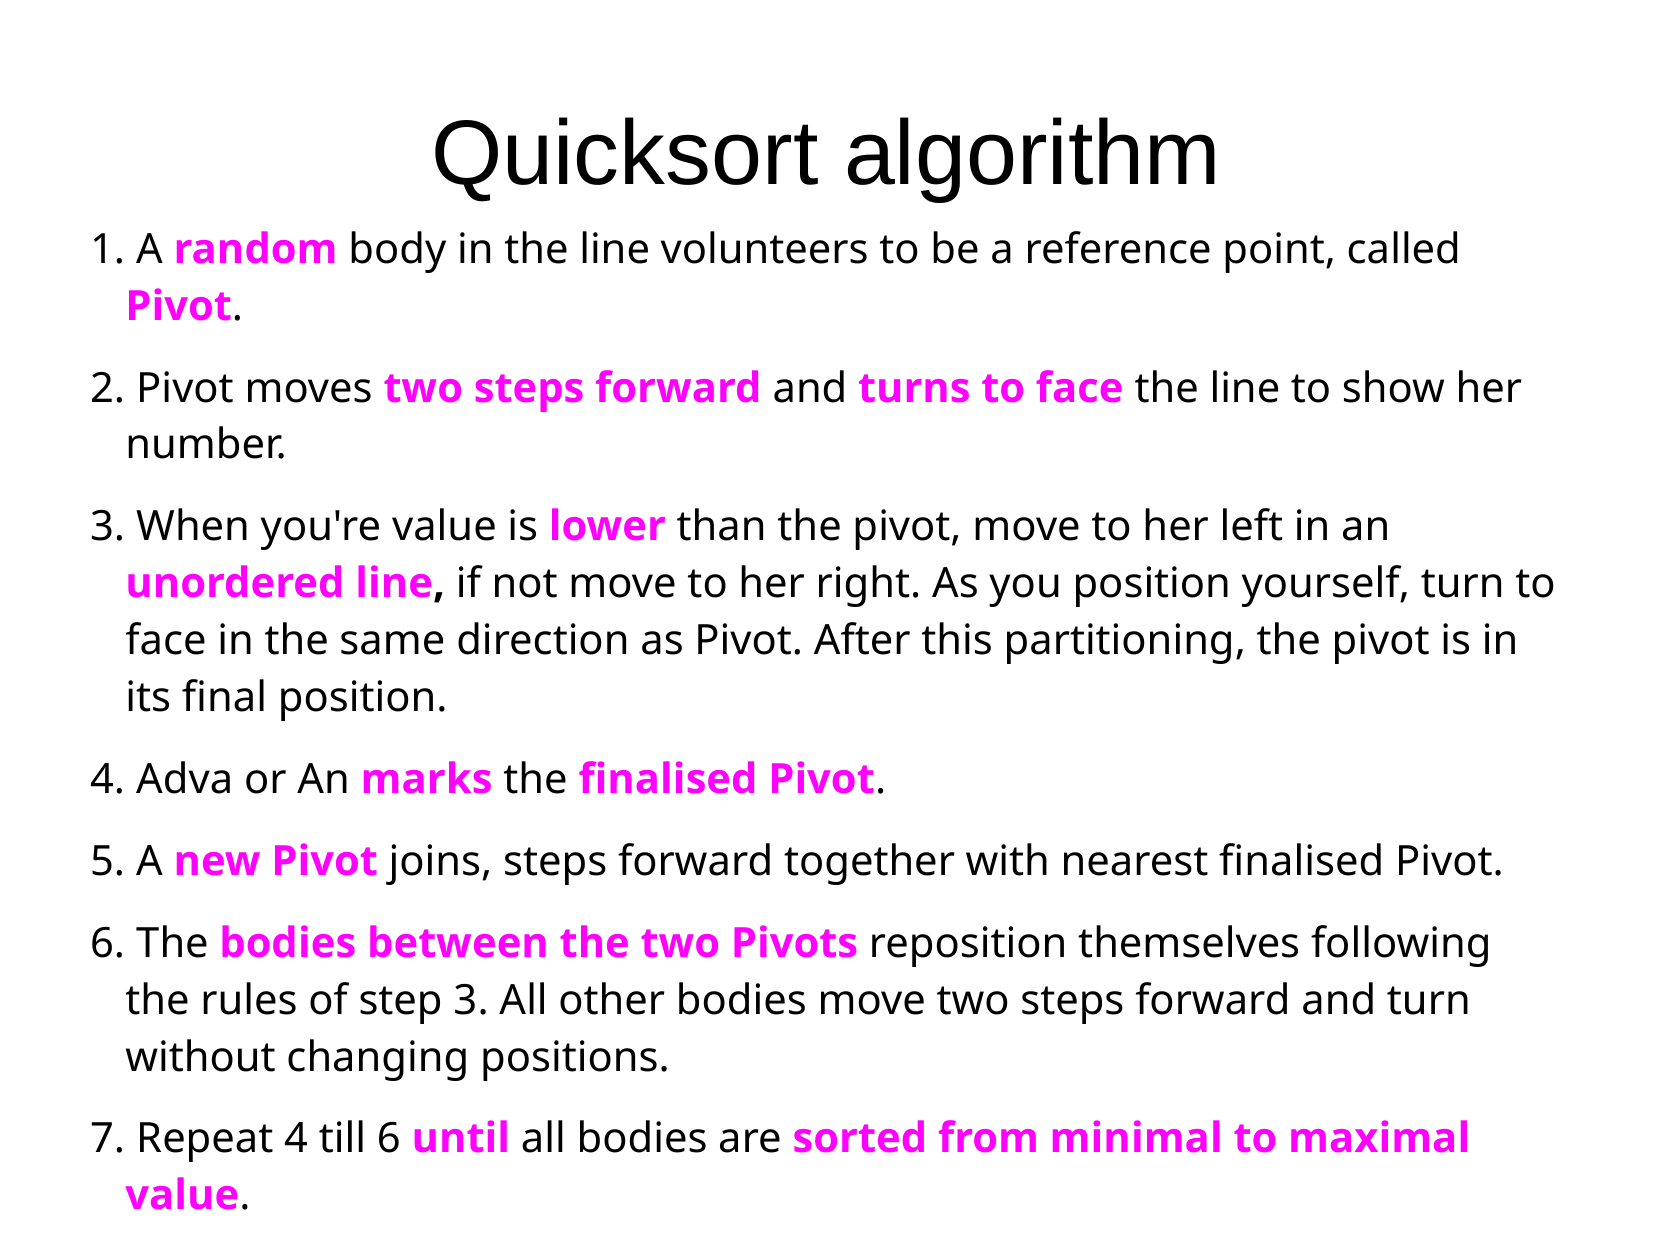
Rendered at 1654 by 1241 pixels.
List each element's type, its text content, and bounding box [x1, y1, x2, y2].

subtitle A random body in the line volunteers to be a reference point, called Pivot. Pivot moves two steps forward and turns to face the line to show her number. When you're value is lower than the pivot, move to her left in an unordered line, if not move to her right. As you position yourself, turn to face in the same direction as Pivot. After this partitioning, the pivot is in its final position. Adva or An marks the finalised Pivot. A new Pivot joins, steps forward together with nearest finalised Pivot. The bodies between the two Pivots reposition themselves following the rules of step 3. All other bodies move two steps forward and turn without changing positions. Repeat 4 till 6 until all bodies are sorted from minimal to maximal value. [90, 240, 1561, 1201]
title Quicksort algorithm [82, 49, 1571, 257]
